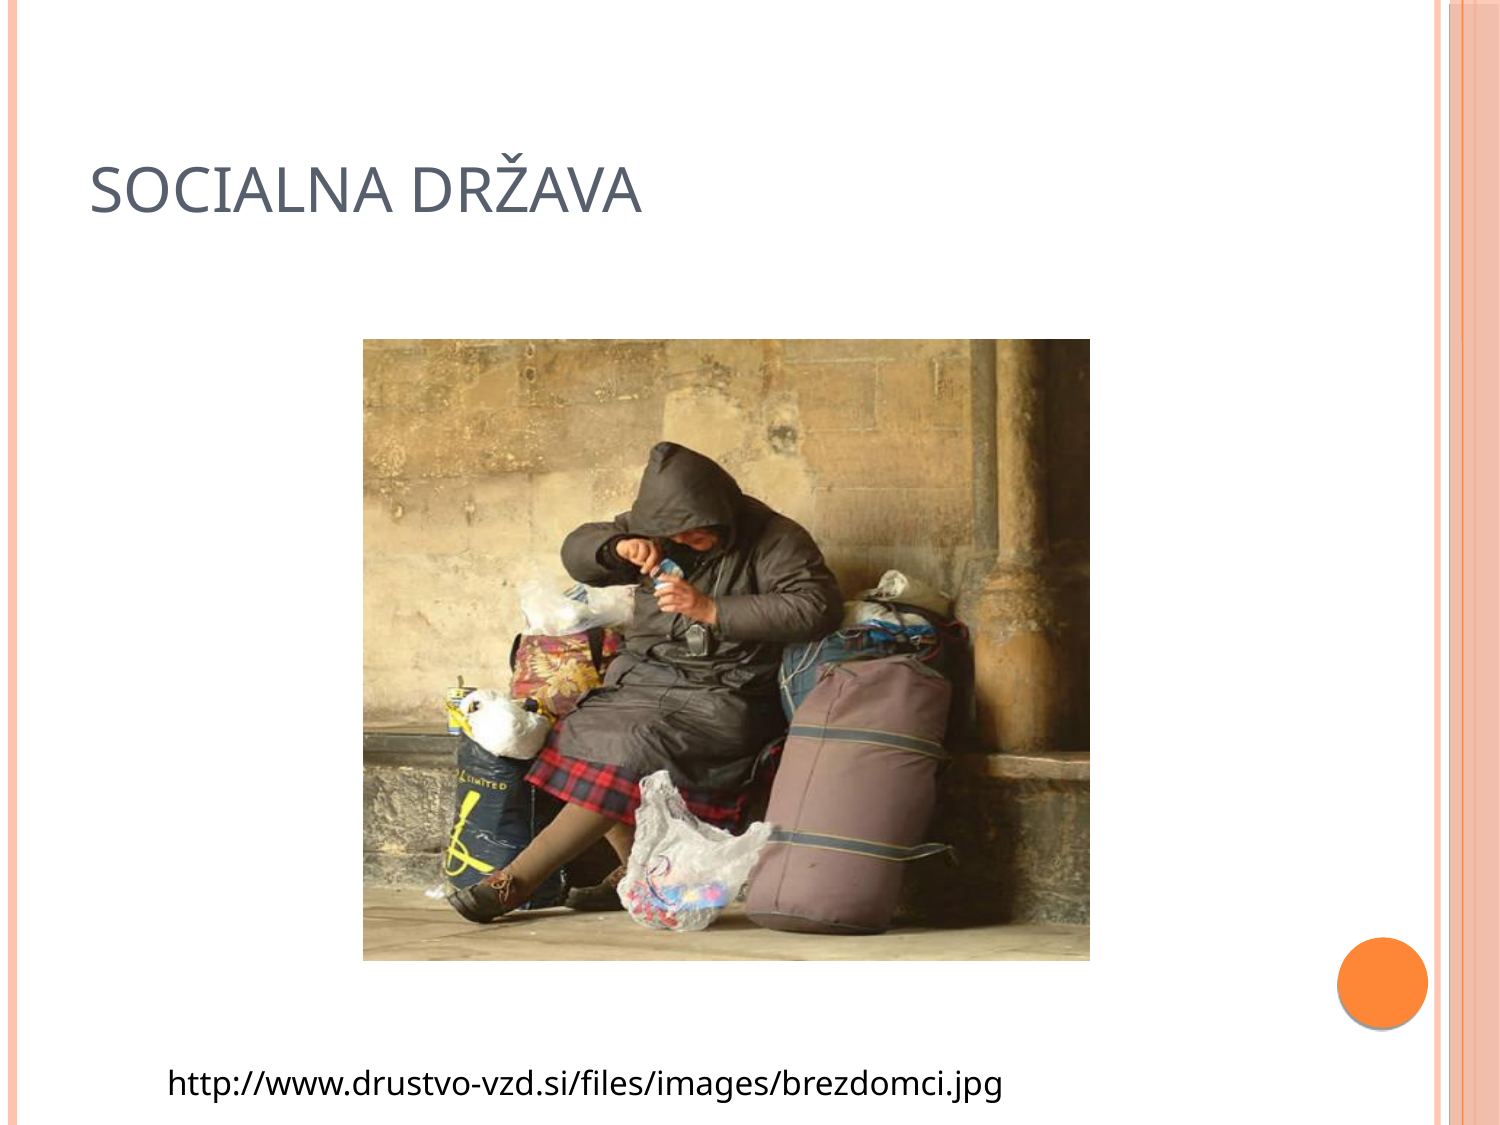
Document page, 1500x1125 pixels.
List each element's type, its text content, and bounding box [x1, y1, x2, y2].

title Socialna država [75, 45, 1300, 233]
text_box http://www.drustvo-vzd.si/files/images/brezdomci.jpg [152, 1054, 1407, 1110]
picture [363, 339, 1090, 961]
